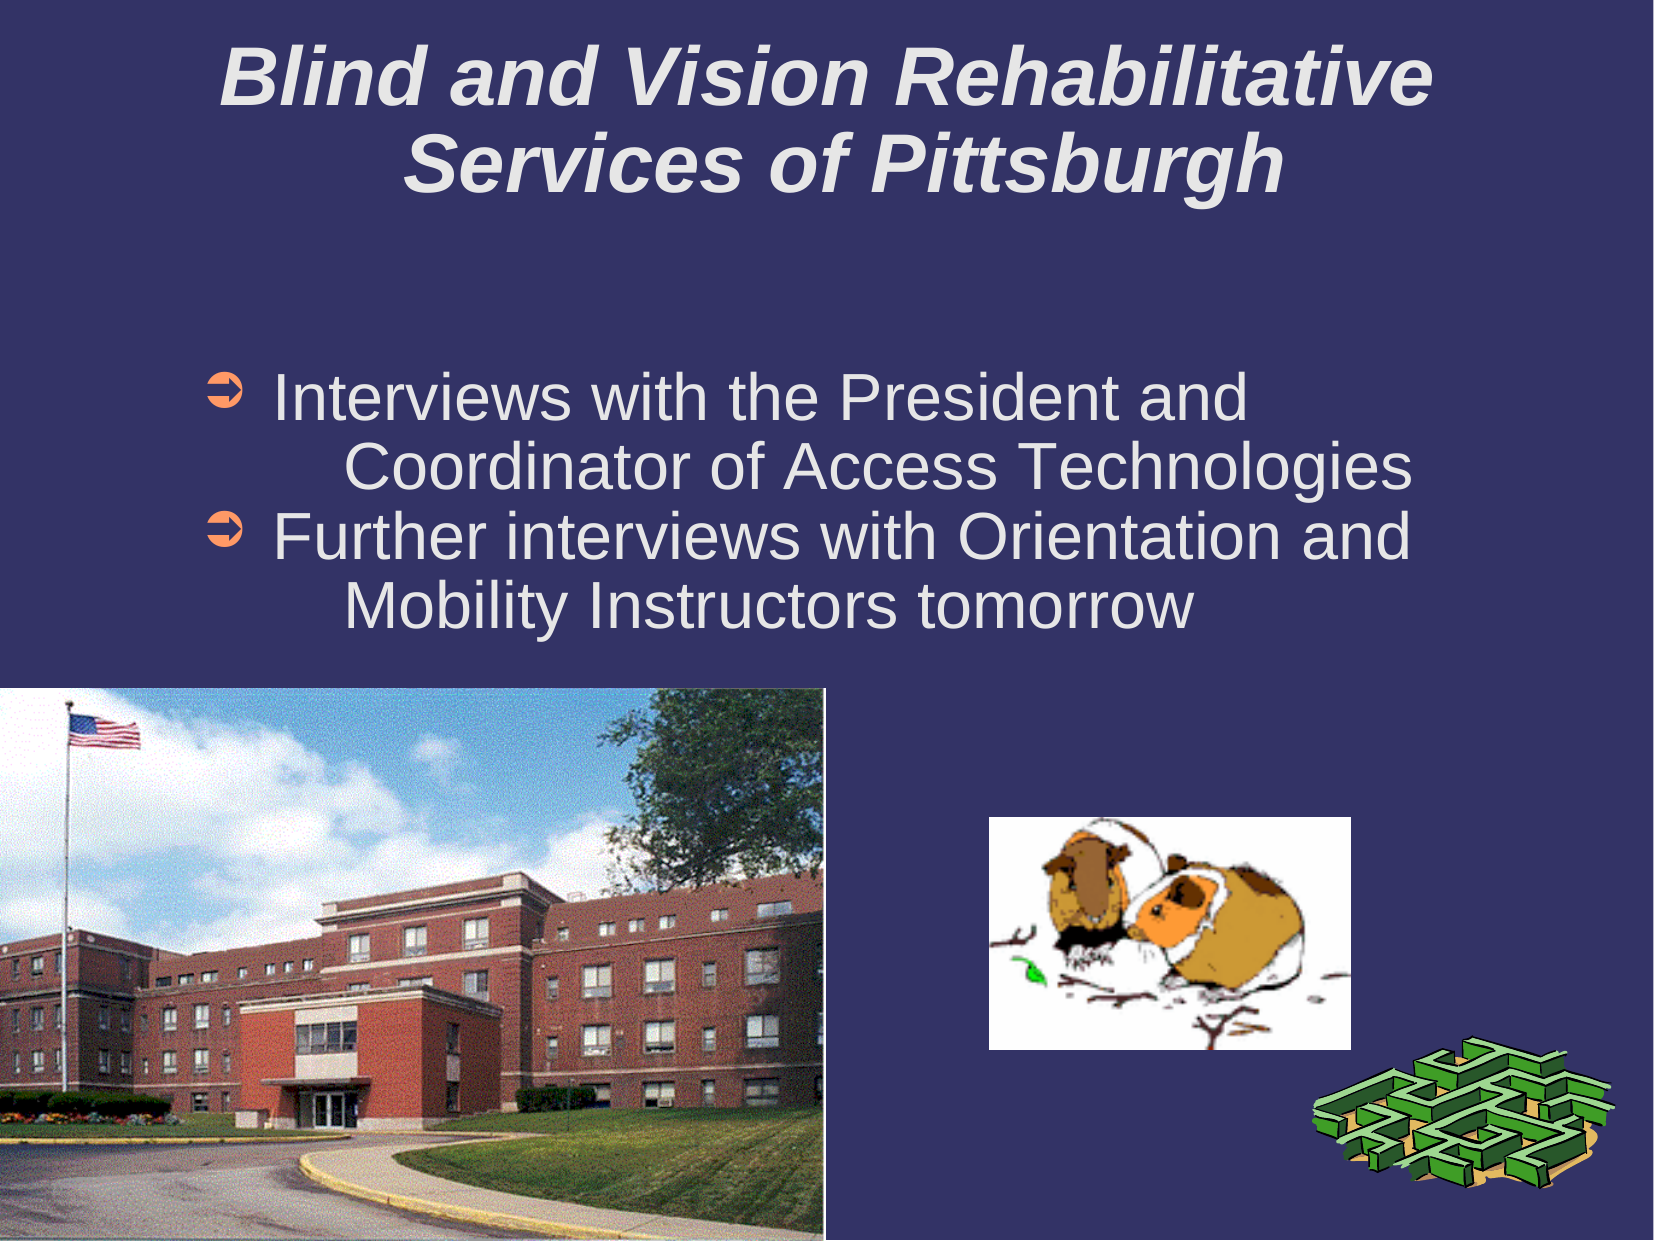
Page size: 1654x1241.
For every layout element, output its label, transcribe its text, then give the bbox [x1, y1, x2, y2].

title Blind and Vision Rehabilitative Services of Pittsburgh [121, 19, 1534, 227]
list Interviews with the President and Coordinator of Access Technologies Further interviews with Orientation and Mobility Instructors tomorrow [178, 364, 1570, 1147]
picture [0, 688, 826, 1241]
picture [989, 817, 1351, 1051]
